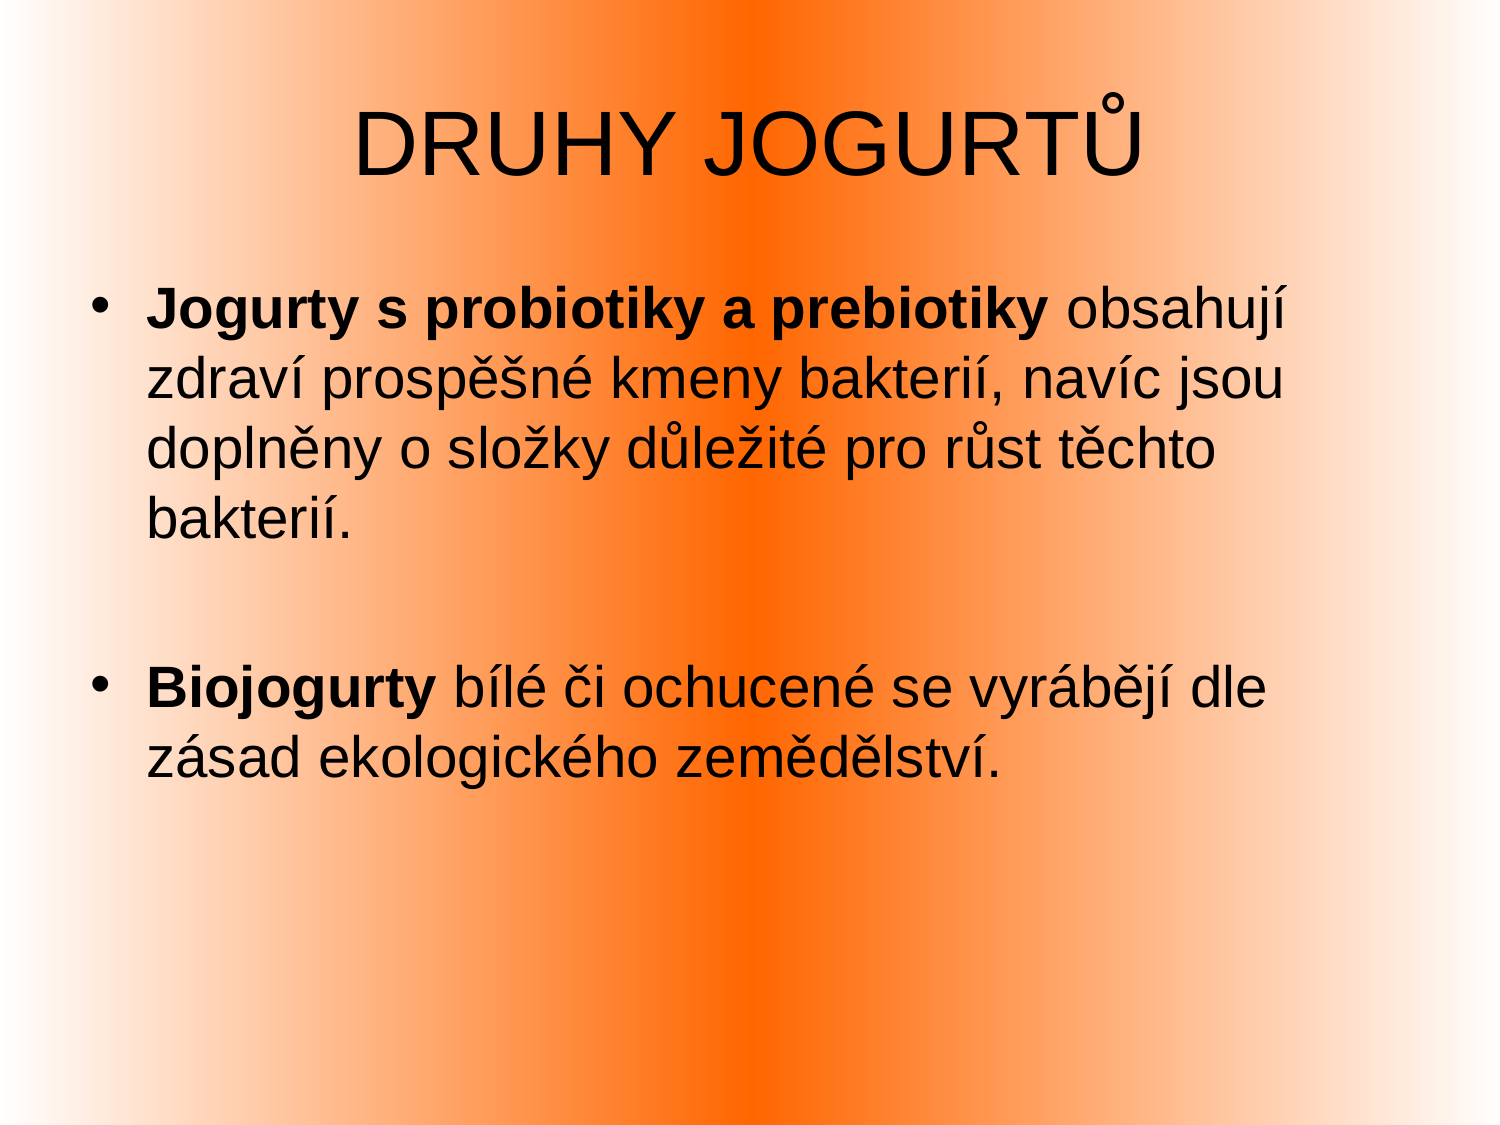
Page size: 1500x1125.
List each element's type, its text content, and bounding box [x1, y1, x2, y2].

title DRUHY JOGURTŮ [75, 45, 1426, 233]
list Jogurty s probiotiky a prebiotiky obsahují zdraví prospěšné kmeny bakterií, navíc jsou doplněny o složky důležité pro růst těchto bakterií. Biojogurty bílé či ochucené se vyrábějí dle zásad ekologického zemědělství. [75, 262, 1426, 1006]
